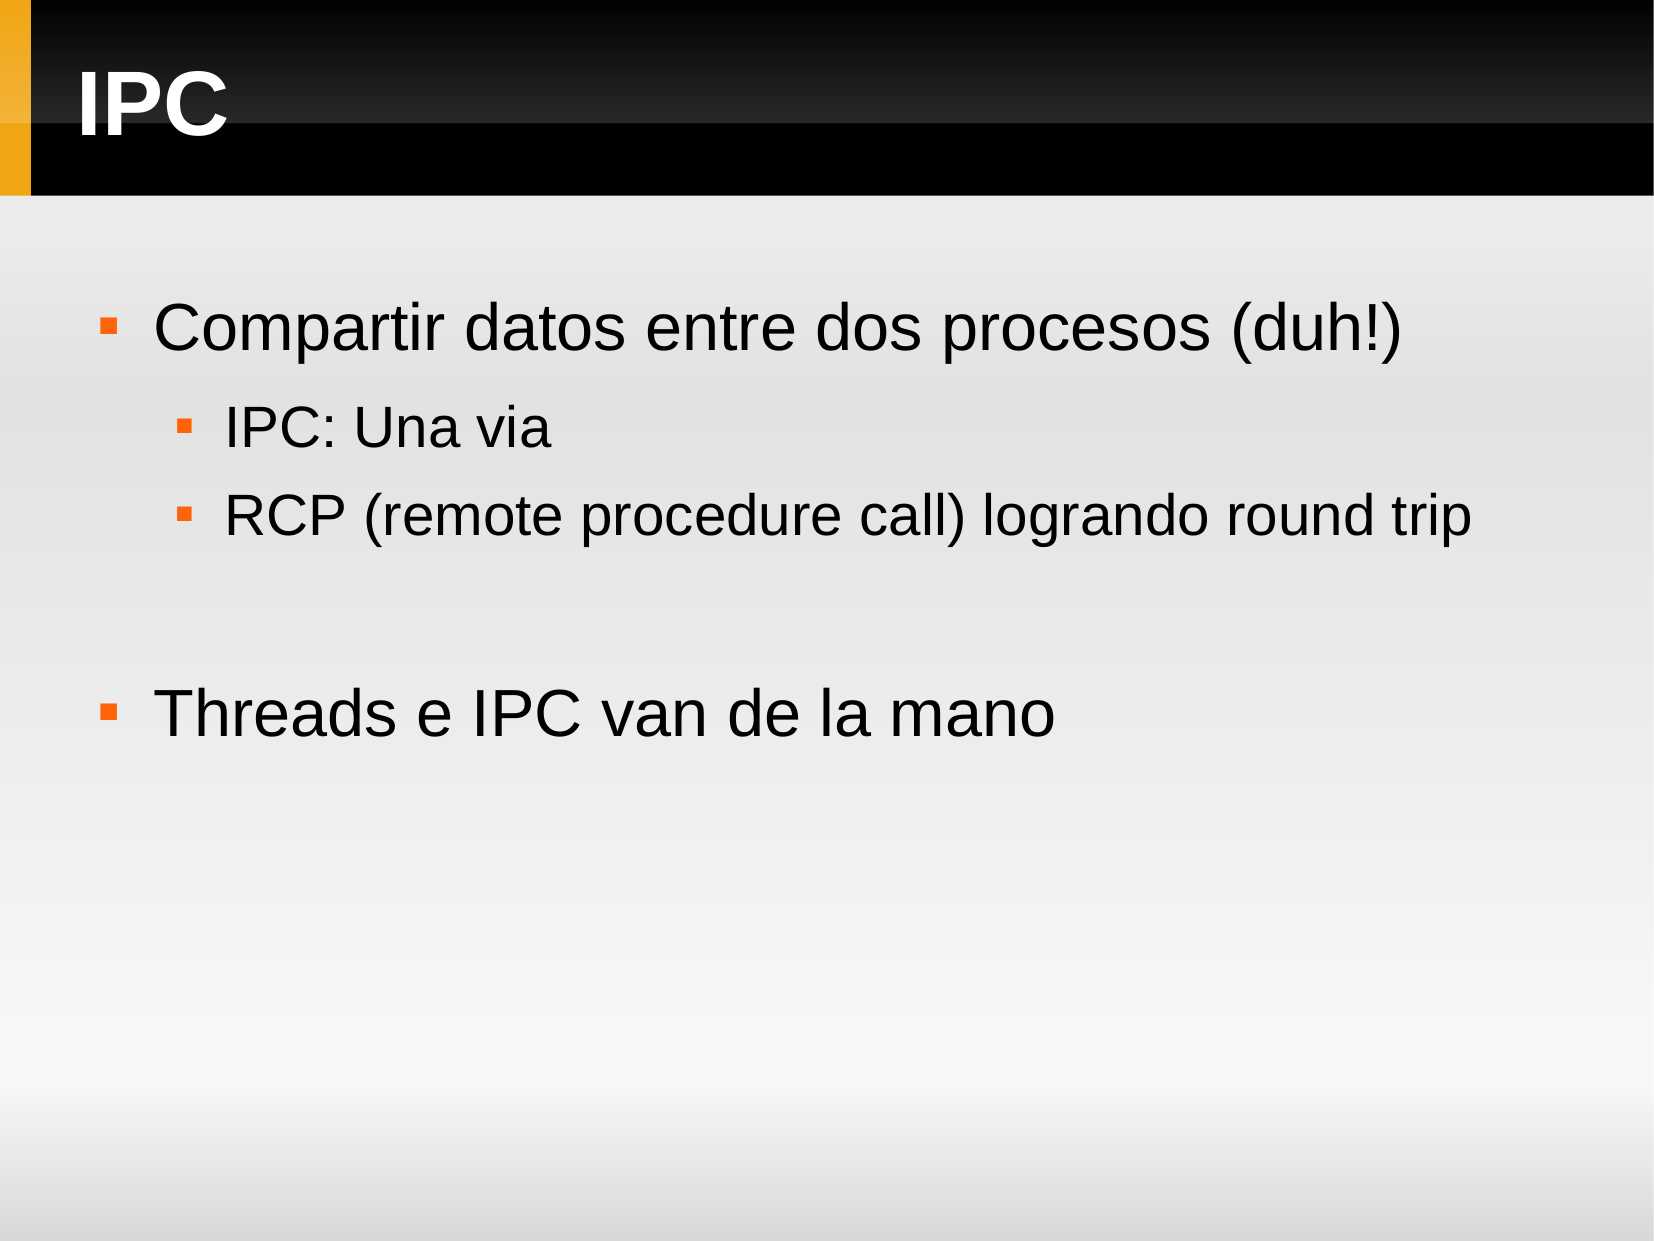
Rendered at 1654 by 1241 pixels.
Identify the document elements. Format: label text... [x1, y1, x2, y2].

title IPC [76, 7, 1565, 200]
picture [0, 0, 1654, 1241]
list Compartir datos entre dos procesos (duh!) IPC: Una via RCP (remote procedure call) logrando round trip Threads e IPC van de la mano [82, 290, 1571, 1094]
